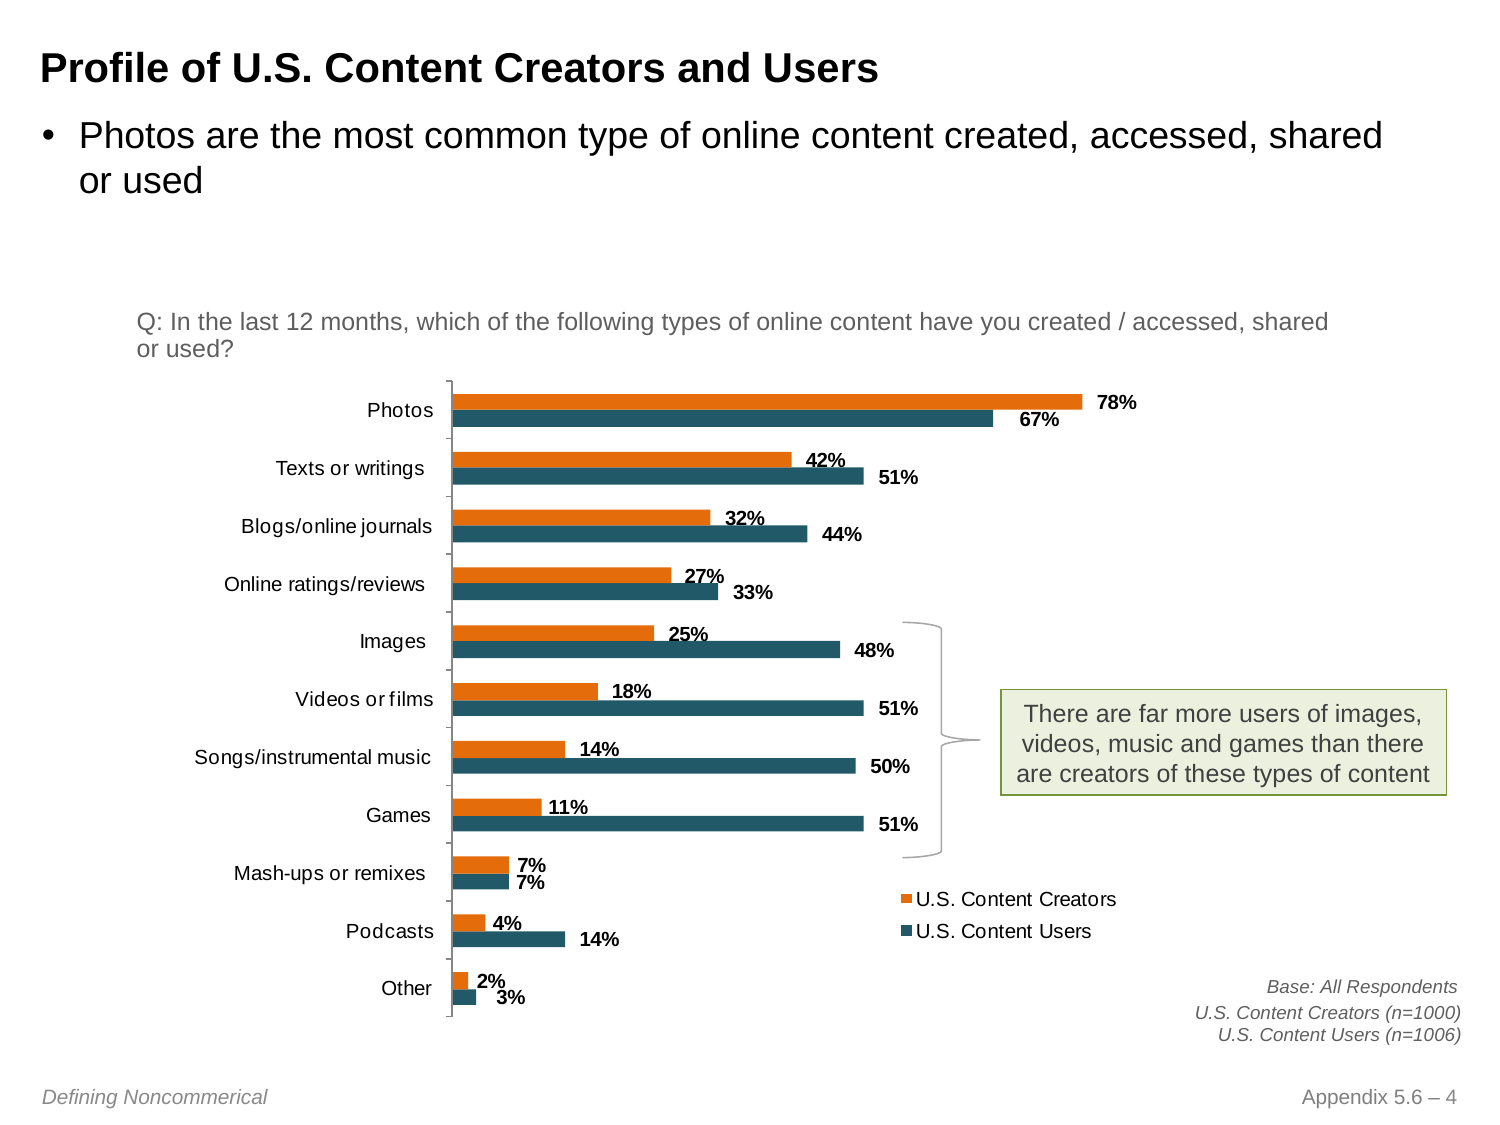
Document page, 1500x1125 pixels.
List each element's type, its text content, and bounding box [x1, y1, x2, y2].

picture [141, 342, 1180, 1054]
text_box Q: In the last 12 months, which of the following types of online content have you created / accessed, shared or used? [121, 283, 1358, 389]
text_box Defining Noncommerical [27, 1066, 503, 1125]
text_box Base: All Respondents [1014, 967, 1473, 1006]
text_box Profile of U.S. Content Creators and Users [24, 27, 1454, 110]
text_box Appendix 5.6 – <number> [1121, 1066, 1472, 1125]
text_box Photos are the most common type of online content created, accessed, shared or used [27, 110, 1409, 210]
text_box U.S. Content Creators (n=1000) U.S. Content Users (n=1006) [1018, 992, 1477, 1054]
text_box There are far more users of images, videos, music and games than there are creators of these types of content [1000, 689, 1447, 795]
